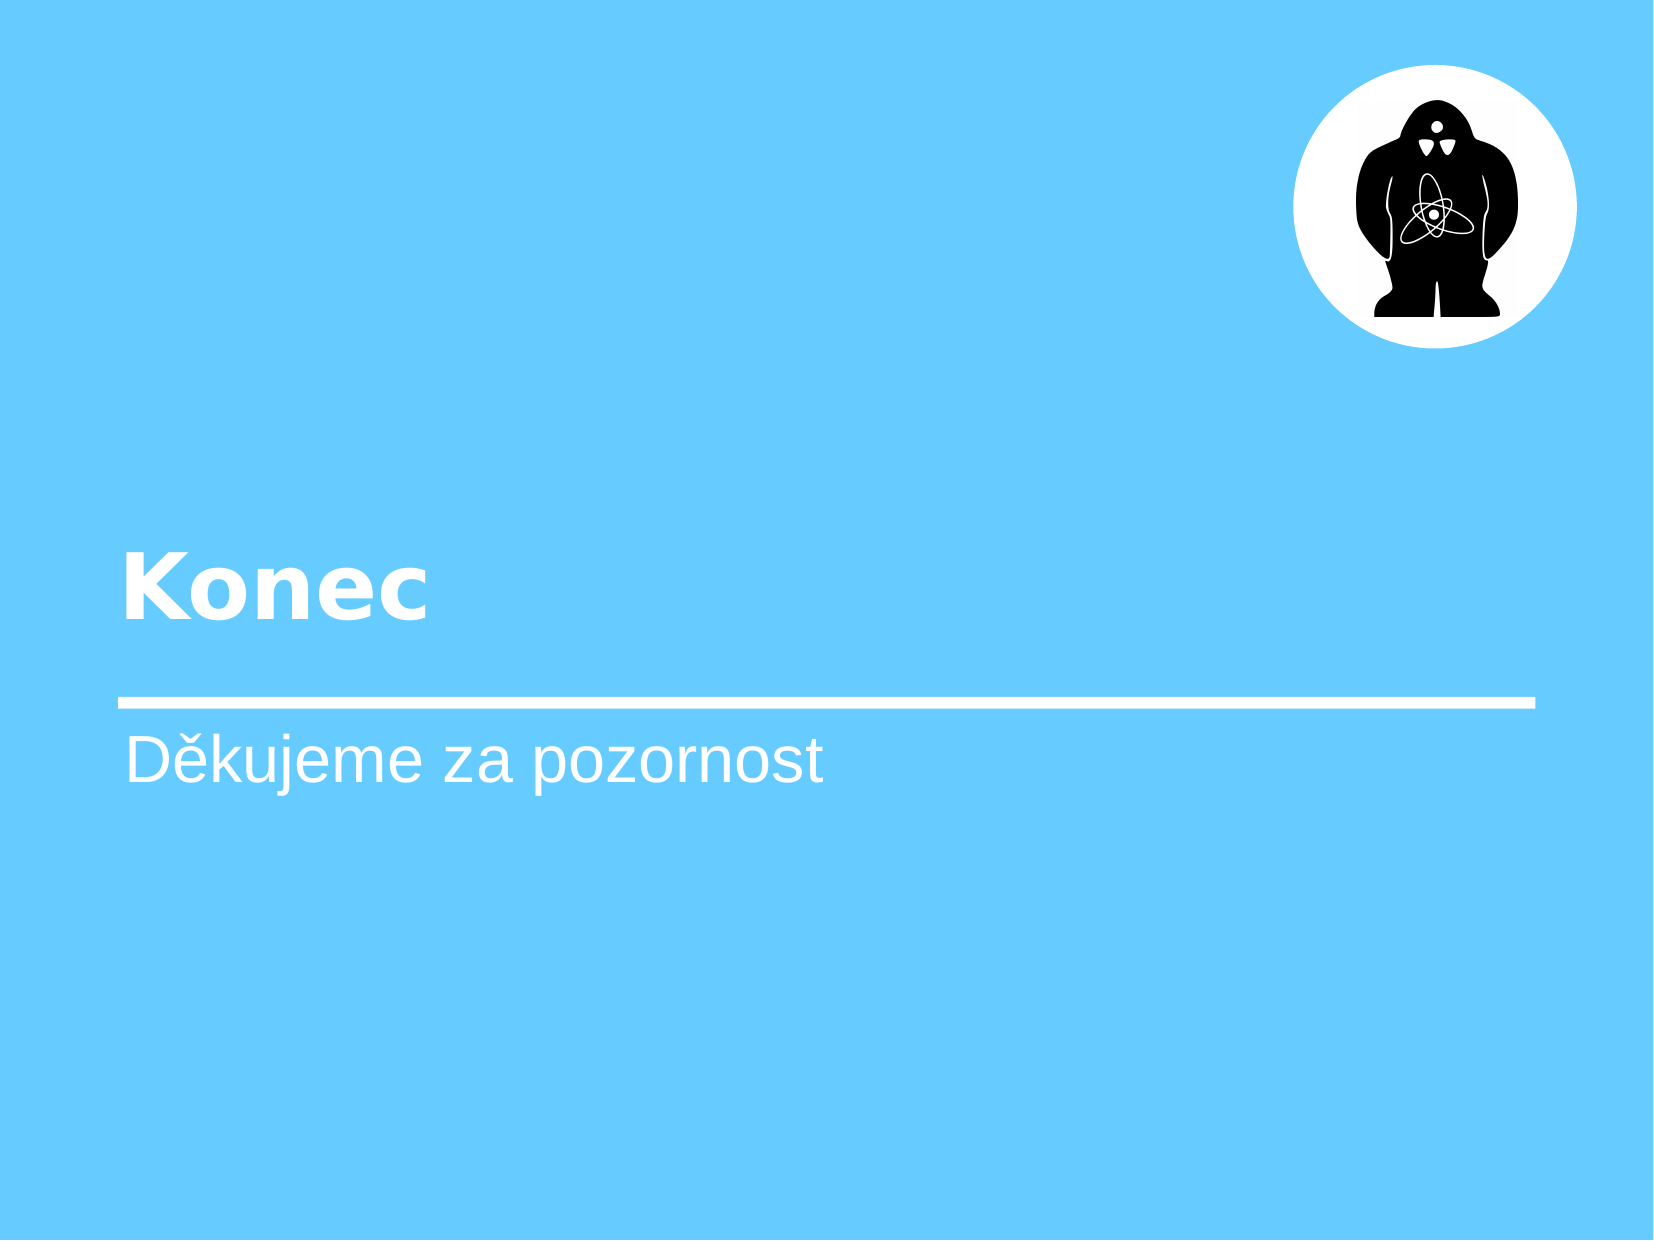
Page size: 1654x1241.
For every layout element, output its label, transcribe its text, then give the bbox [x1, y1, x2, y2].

title Konec [118, 480, 1536, 695]
picture [1356, 100, 1518, 317]
list Děkujeme za pozornost [53, 721, 1542, 1241]
